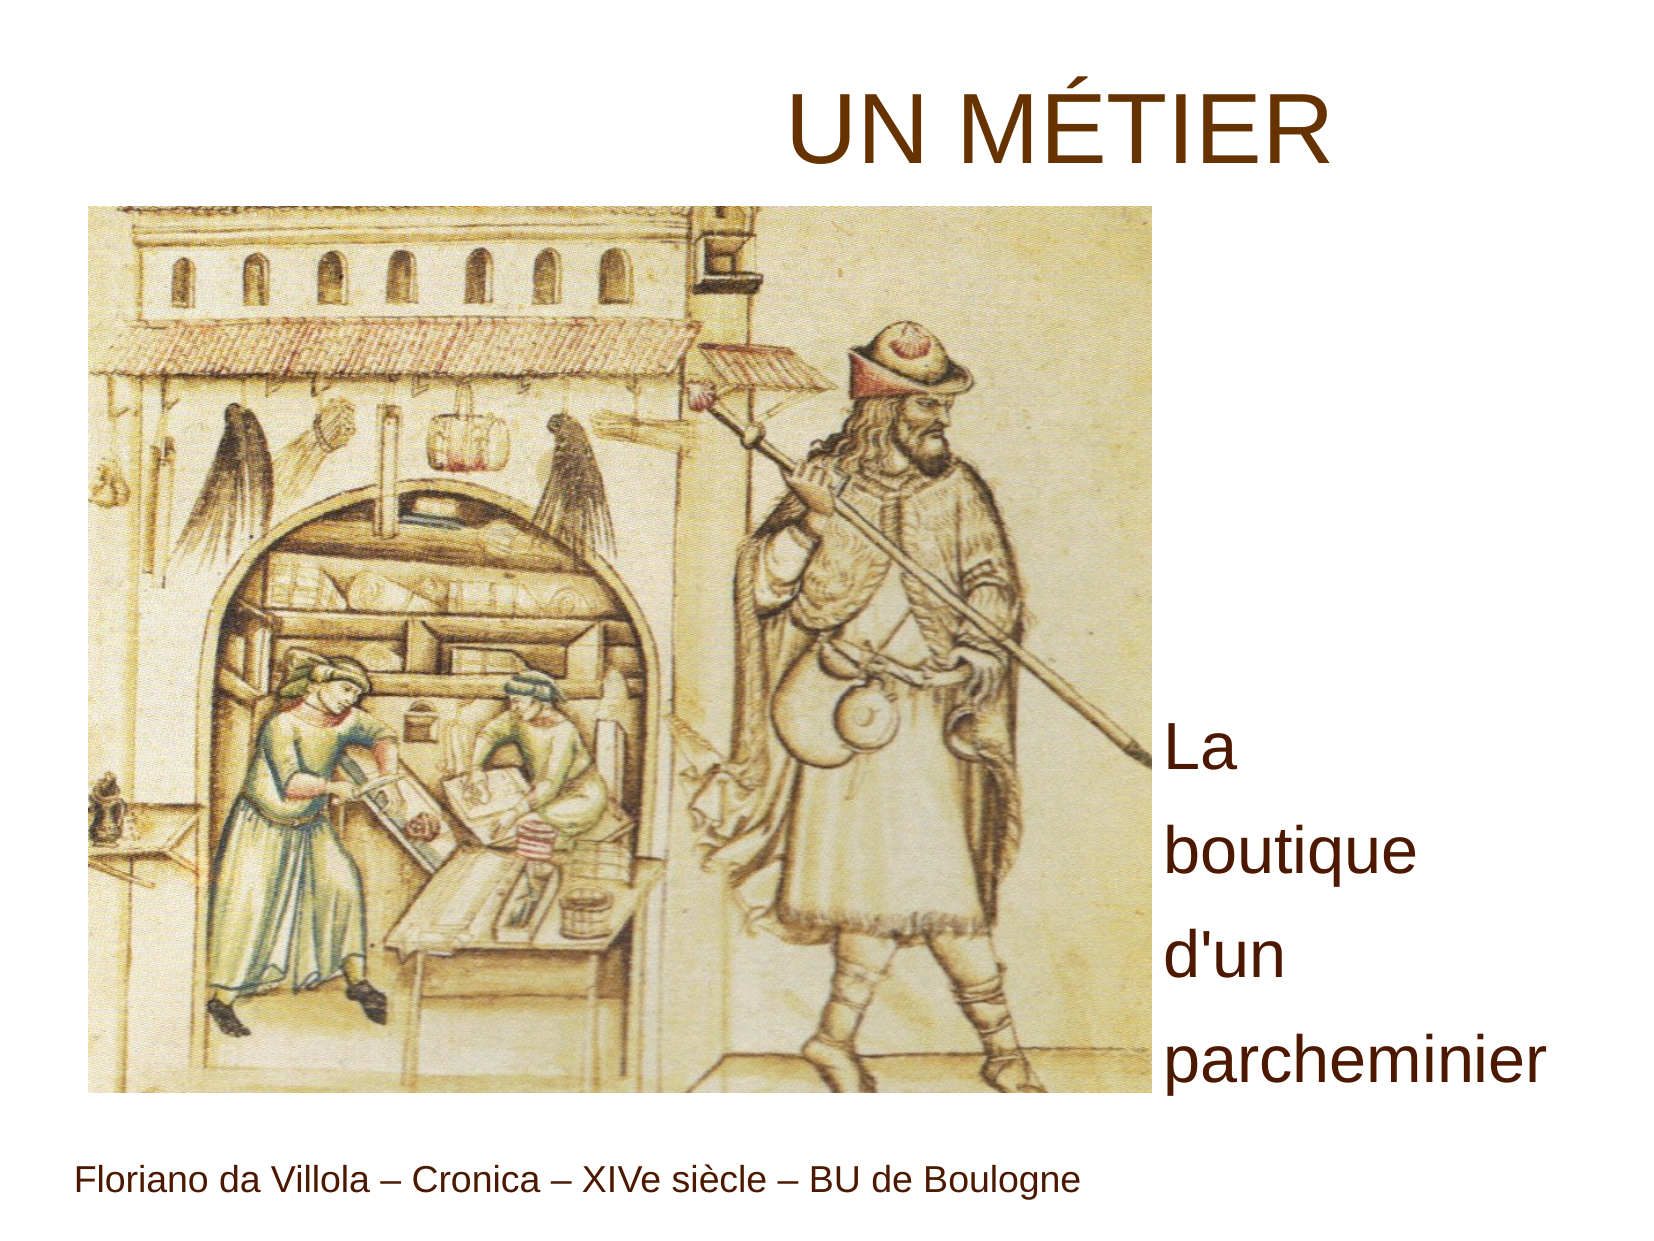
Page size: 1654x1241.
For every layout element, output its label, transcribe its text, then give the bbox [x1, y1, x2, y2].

list La boutique d'un parcheminier [1092, 708, 1625, 1152]
title UN MÉTIER [750, 33, 1371, 226]
text_box Floriano da Villola – Cronica – XIVe siècle – BU de Boulogne [59, 1151, 1097, 1209]
picture [88, 206, 1152, 1093]
